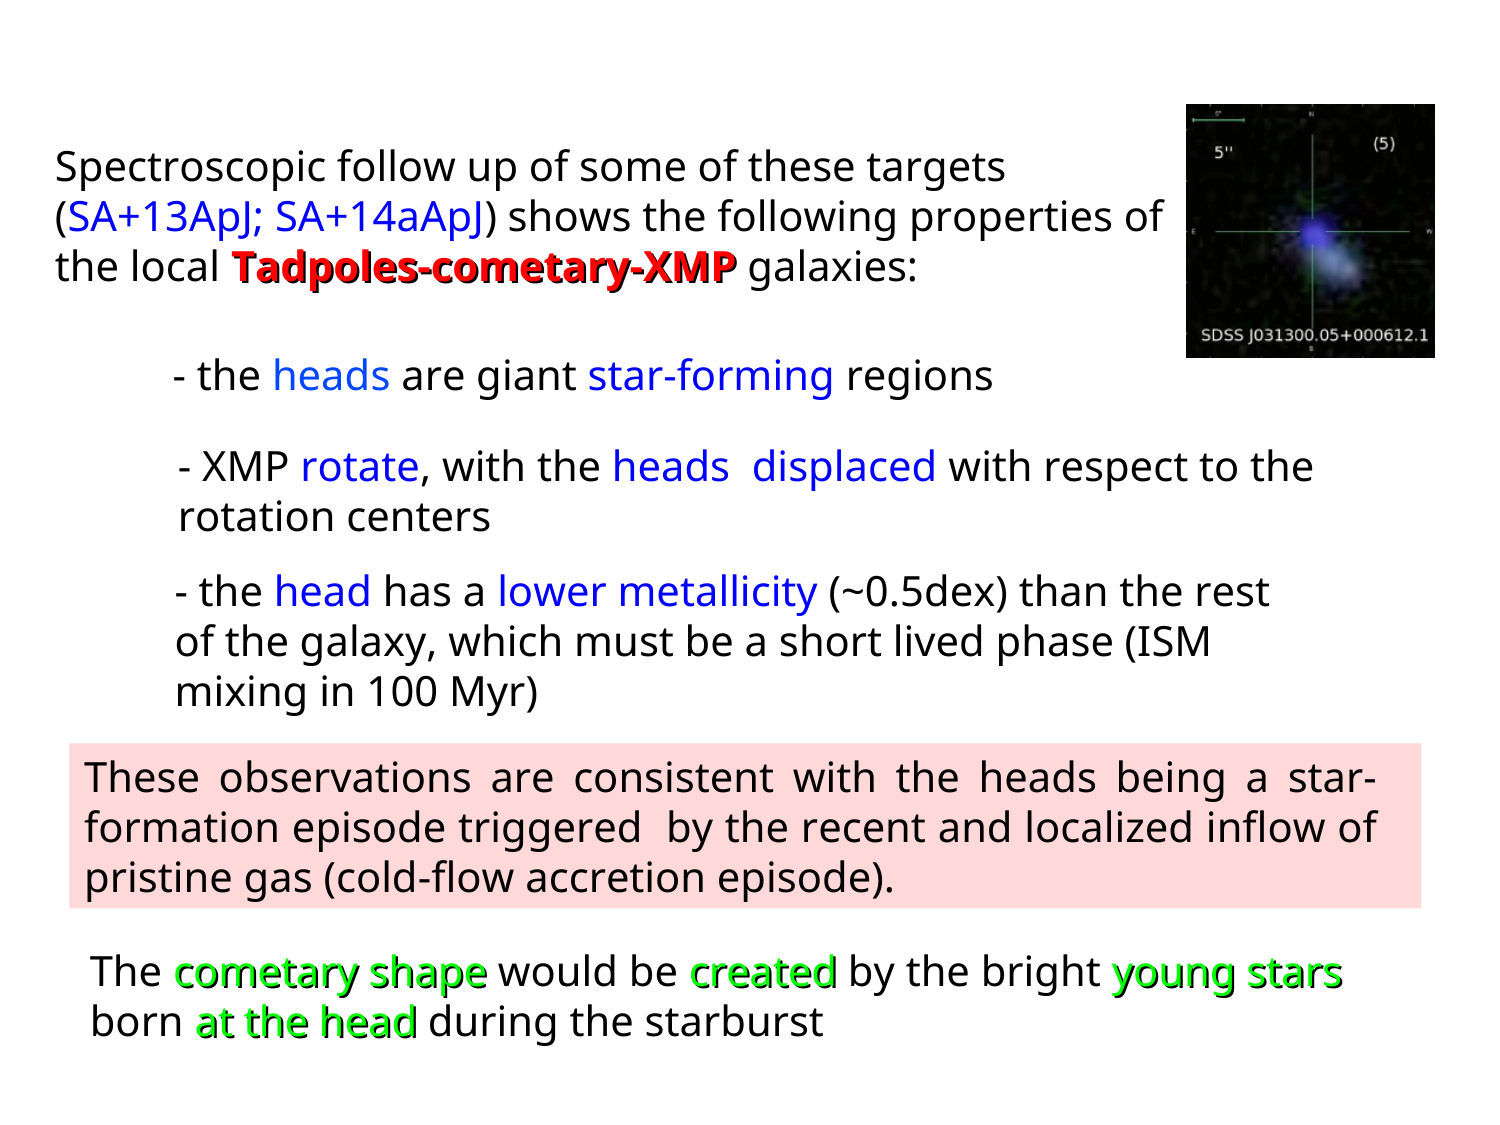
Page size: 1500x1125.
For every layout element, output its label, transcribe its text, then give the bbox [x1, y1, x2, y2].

picture [1186, 104, 1435, 358]
text_box - the head has a lower metallicity (~0.5dex) than the rest of the galaxy, which must be a short lived phase (ISM mixing in 100 Myr) [159, 557, 1313, 723]
text_box - the heads are giant star-forming regions [157, 341, 1024, 407]
text_box These observations are consistent with the heads being a star-formation episode triggered by the recent and localized inflow of pristine gas (cold-flow accretion episode). [69, 743, 1422, 909]
text_box Spectroscopic follow up of some of these targets (SA+13ApJ; SA+14aApJ) shows the following properties of the local Tadpoles-cometary-XMP galaxies: [40, 131, 1185, 297]
text_box - XMP rotate, with the heads displaced with respect to the rotation centers [163, 432, 1392, 572]
text_box The cometary shape would be created by the bright young stars born at the head during the starburst [75, 937, 1432, 1125]
